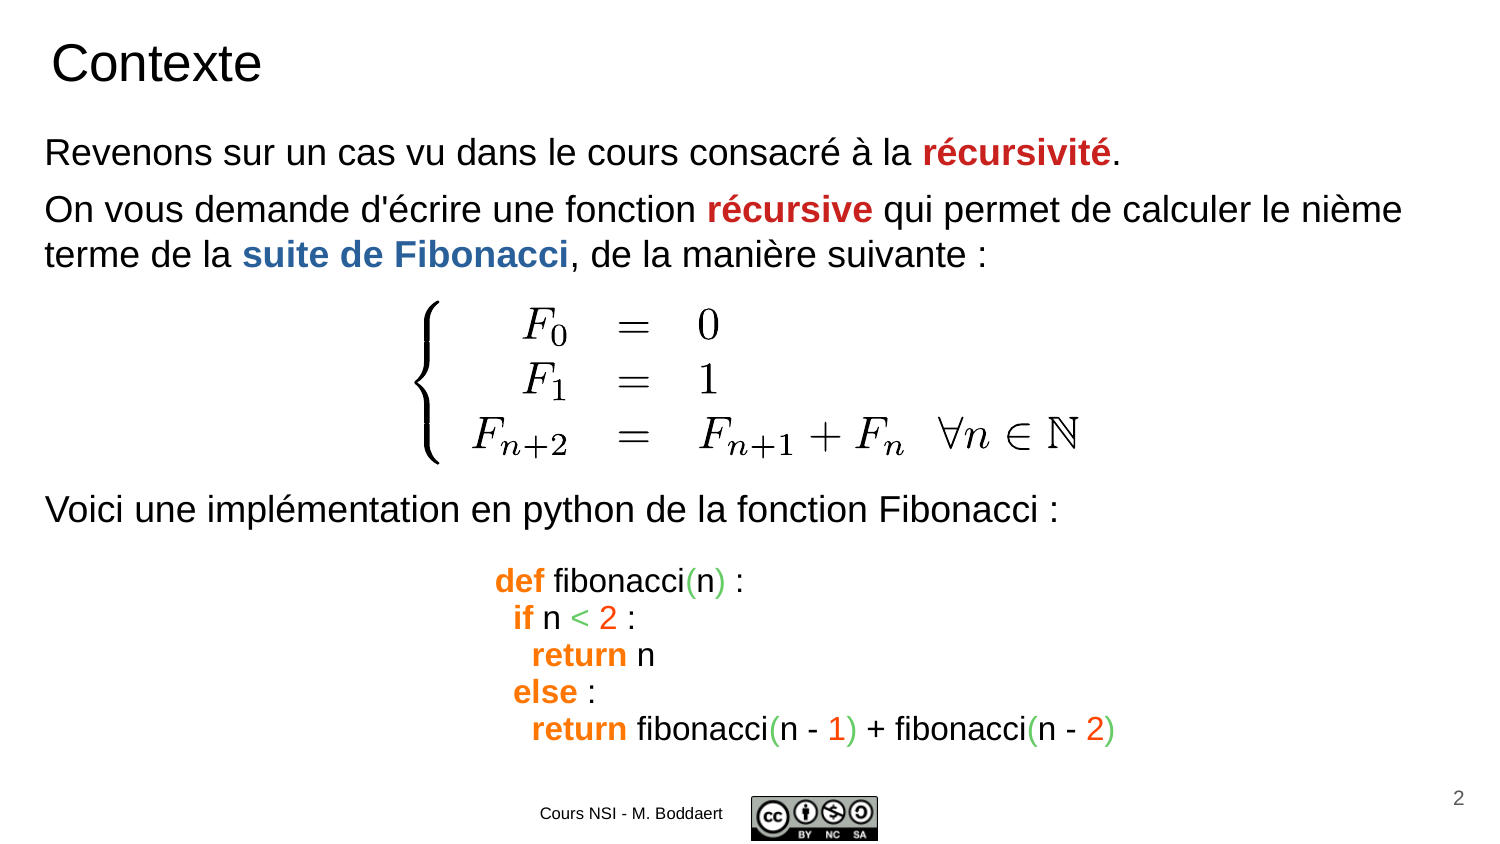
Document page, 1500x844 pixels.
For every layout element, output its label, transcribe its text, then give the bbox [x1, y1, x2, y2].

slide_number <numéro> [1389, 764, 1480, 830]
picture [751, 796, 878, 841]
text_box [408, 300, 1079, 465]
text_box Voici une implémentation en python de la fonction Fibonacci : def fibonacci(n) : if n < 2 : return n else : return fibonacci(n - 1) + fibonacci(n - 2) [29, 481, 1477, 795]
text_box Revenons sur un cas vu dans le cours consacré à la récursivité. On vous demande d'écrire une fonction récursive qui permet de calculer le nième terme de la suite de Fibonacci, de la manière suivante : [29, 120, 1477, 296]
title Contexte [51, 13, 1449, 108]
